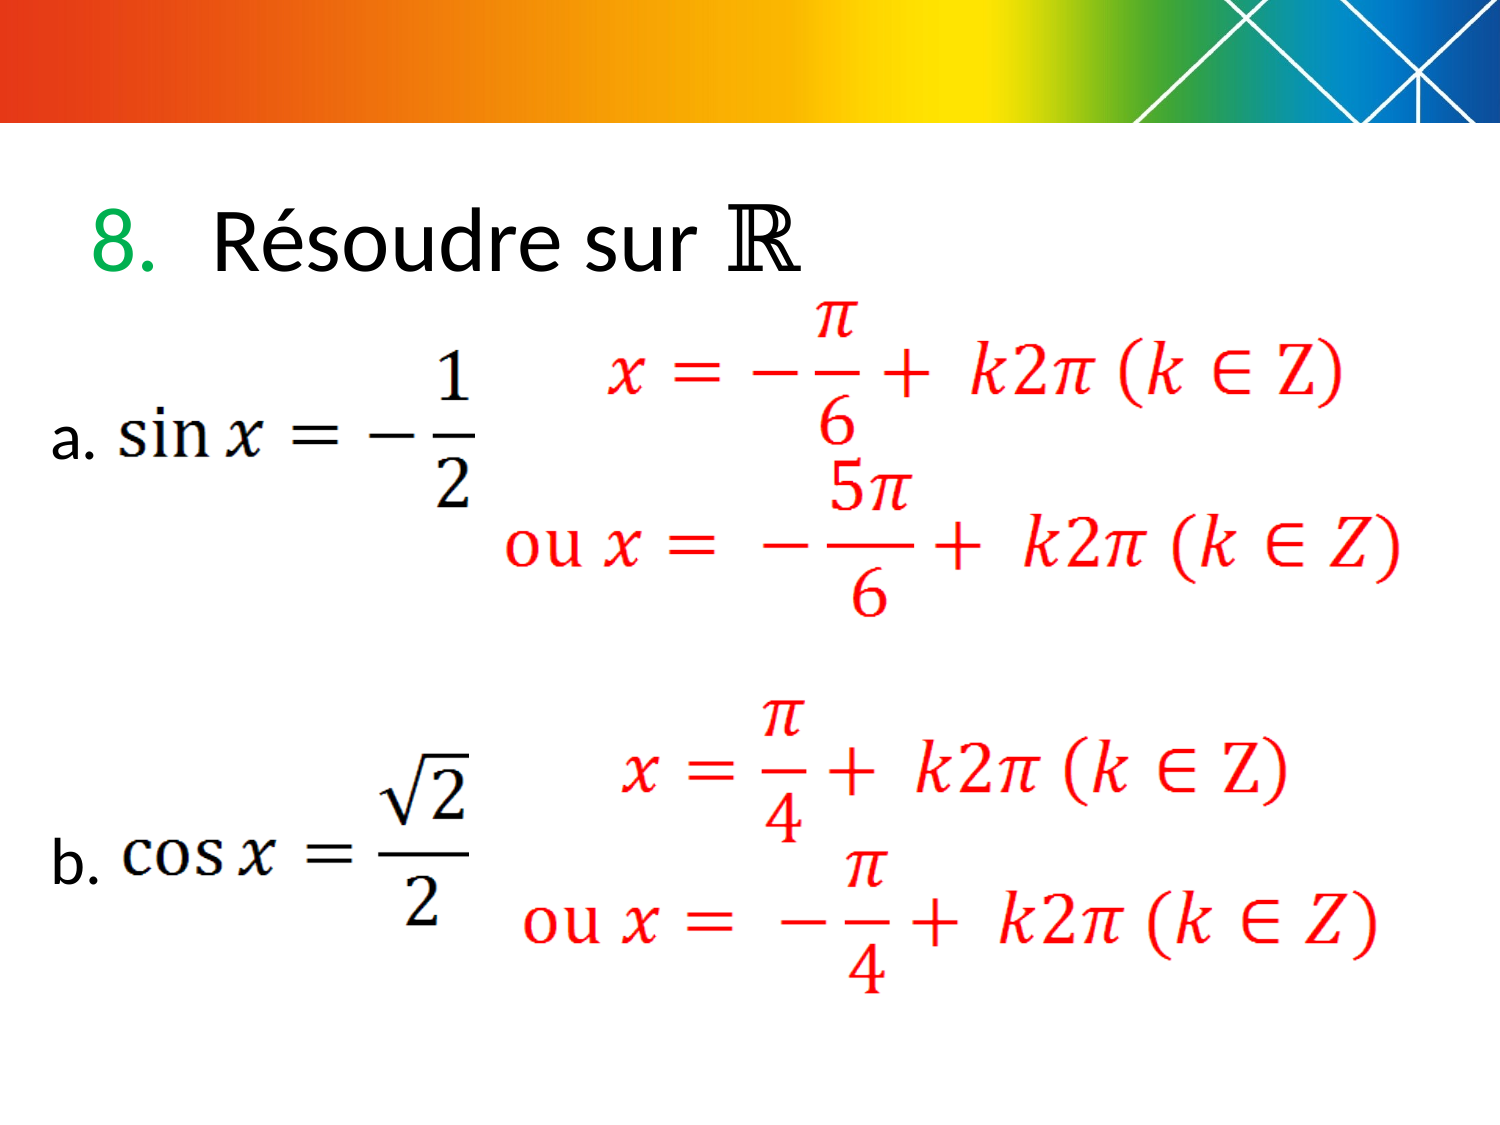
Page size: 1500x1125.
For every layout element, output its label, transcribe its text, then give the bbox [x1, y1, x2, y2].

picture [0, 0, 1359, 123]
picture [117, 339, 475, 522]
picture [1340, 0, 1500, 123]
picture [521, 691, 1383, 1008]
picture [120, 738, 469, 940]
picture [503, 292, 1406, 633]
text_box a. b. [35, 385, 821, 1125]
title Résoudre sur ℝ [75, 163, 1426, 305]
